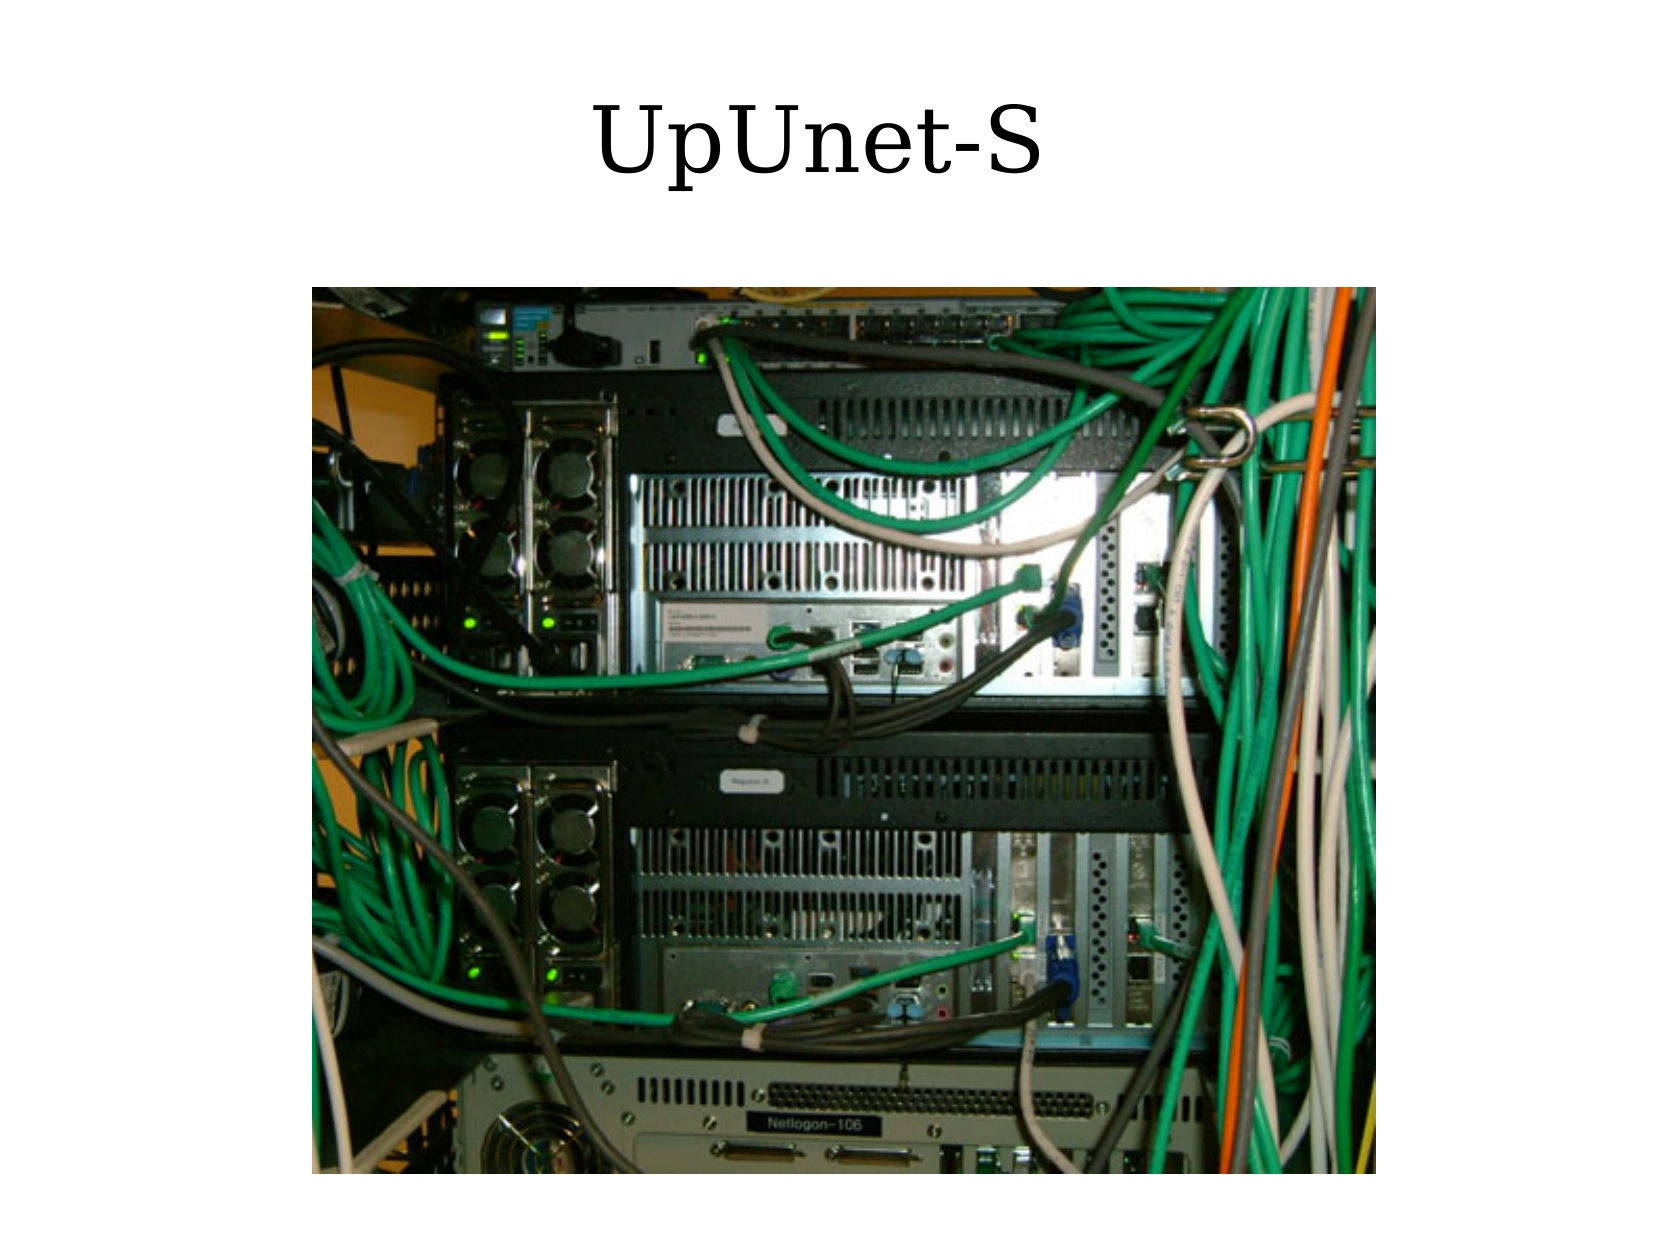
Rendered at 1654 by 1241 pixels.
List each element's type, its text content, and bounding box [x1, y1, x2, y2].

title UpUnet-S [112, 37, 1525, 245]
picture [312, 287, 1376, 1174]
